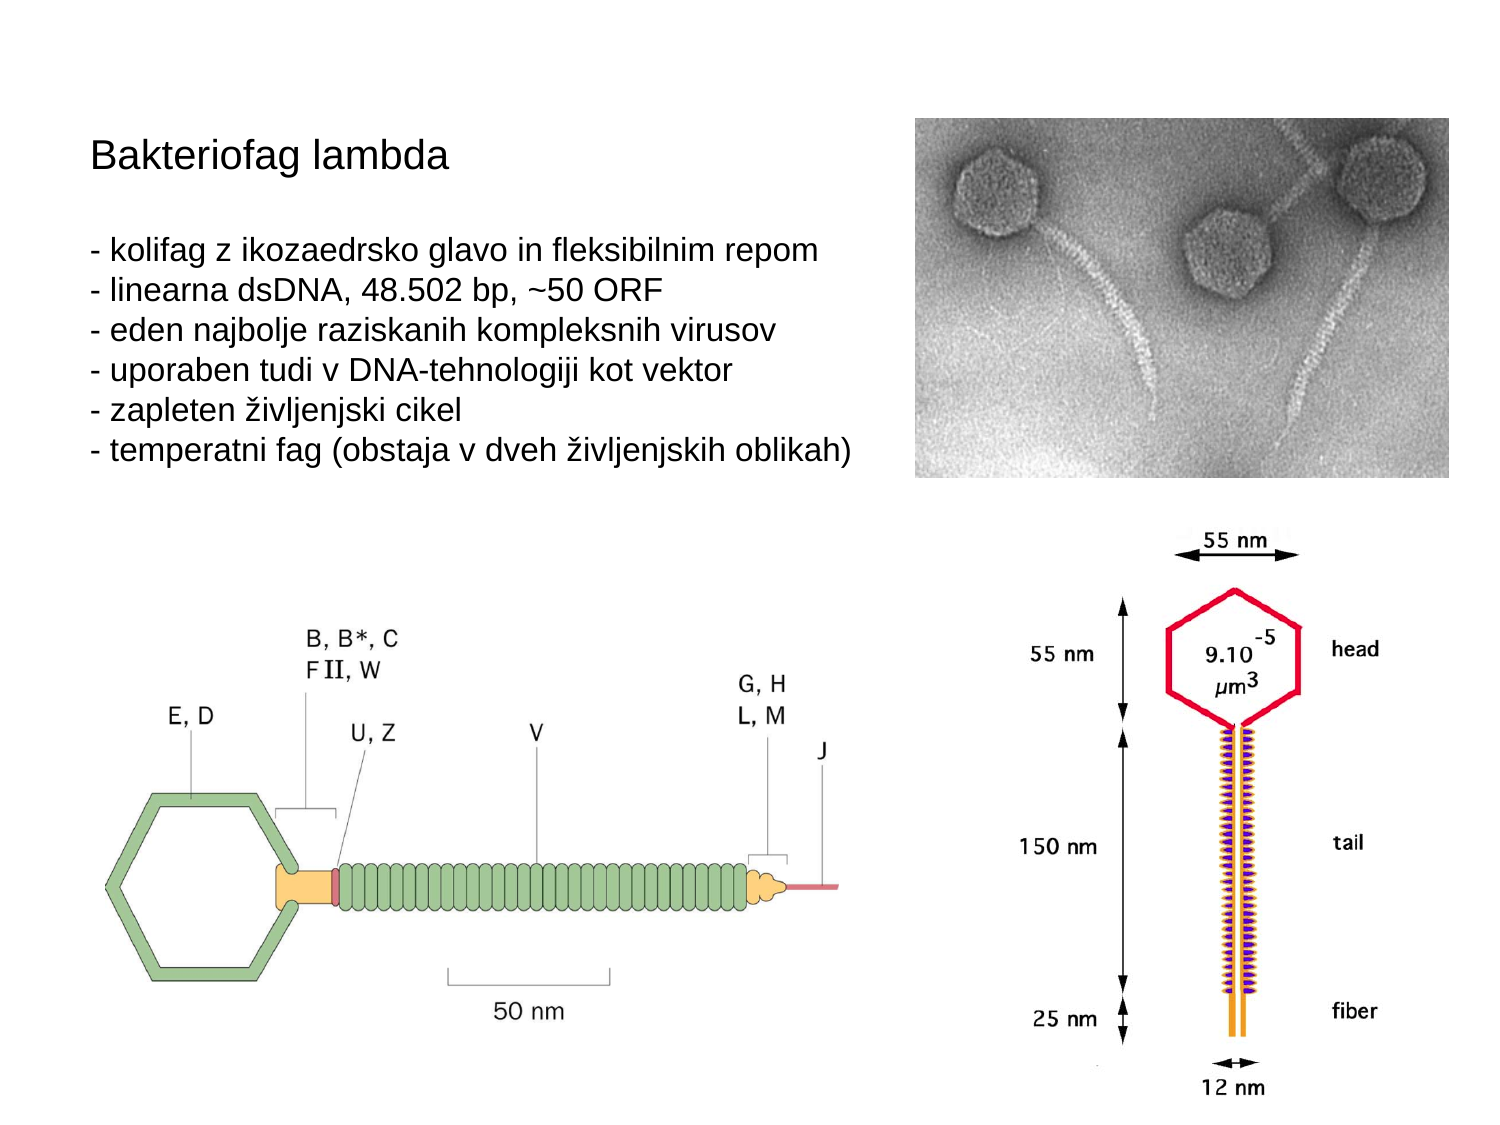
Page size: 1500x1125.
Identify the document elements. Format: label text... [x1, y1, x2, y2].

picture [1018, 527, 1383, 1097]
text_box Bakteriofag lambda - kolifag z ikozaedrsko glavo in fleksibilnim repom - linearna dsDNA, 48.502 bp, ~50 ORF - eden najbolje raziskanih kompleksnih virusov - uporaben tudi v DNA-tehnologiji kot vektor - zapleten življenjski cikel - temperatni fag (obstaja v dveh življenjskih oblikah) [75, 120, 869, 476]
picture [105, 623, 839, 1025]
picture [915, 118, 1449, 478]
